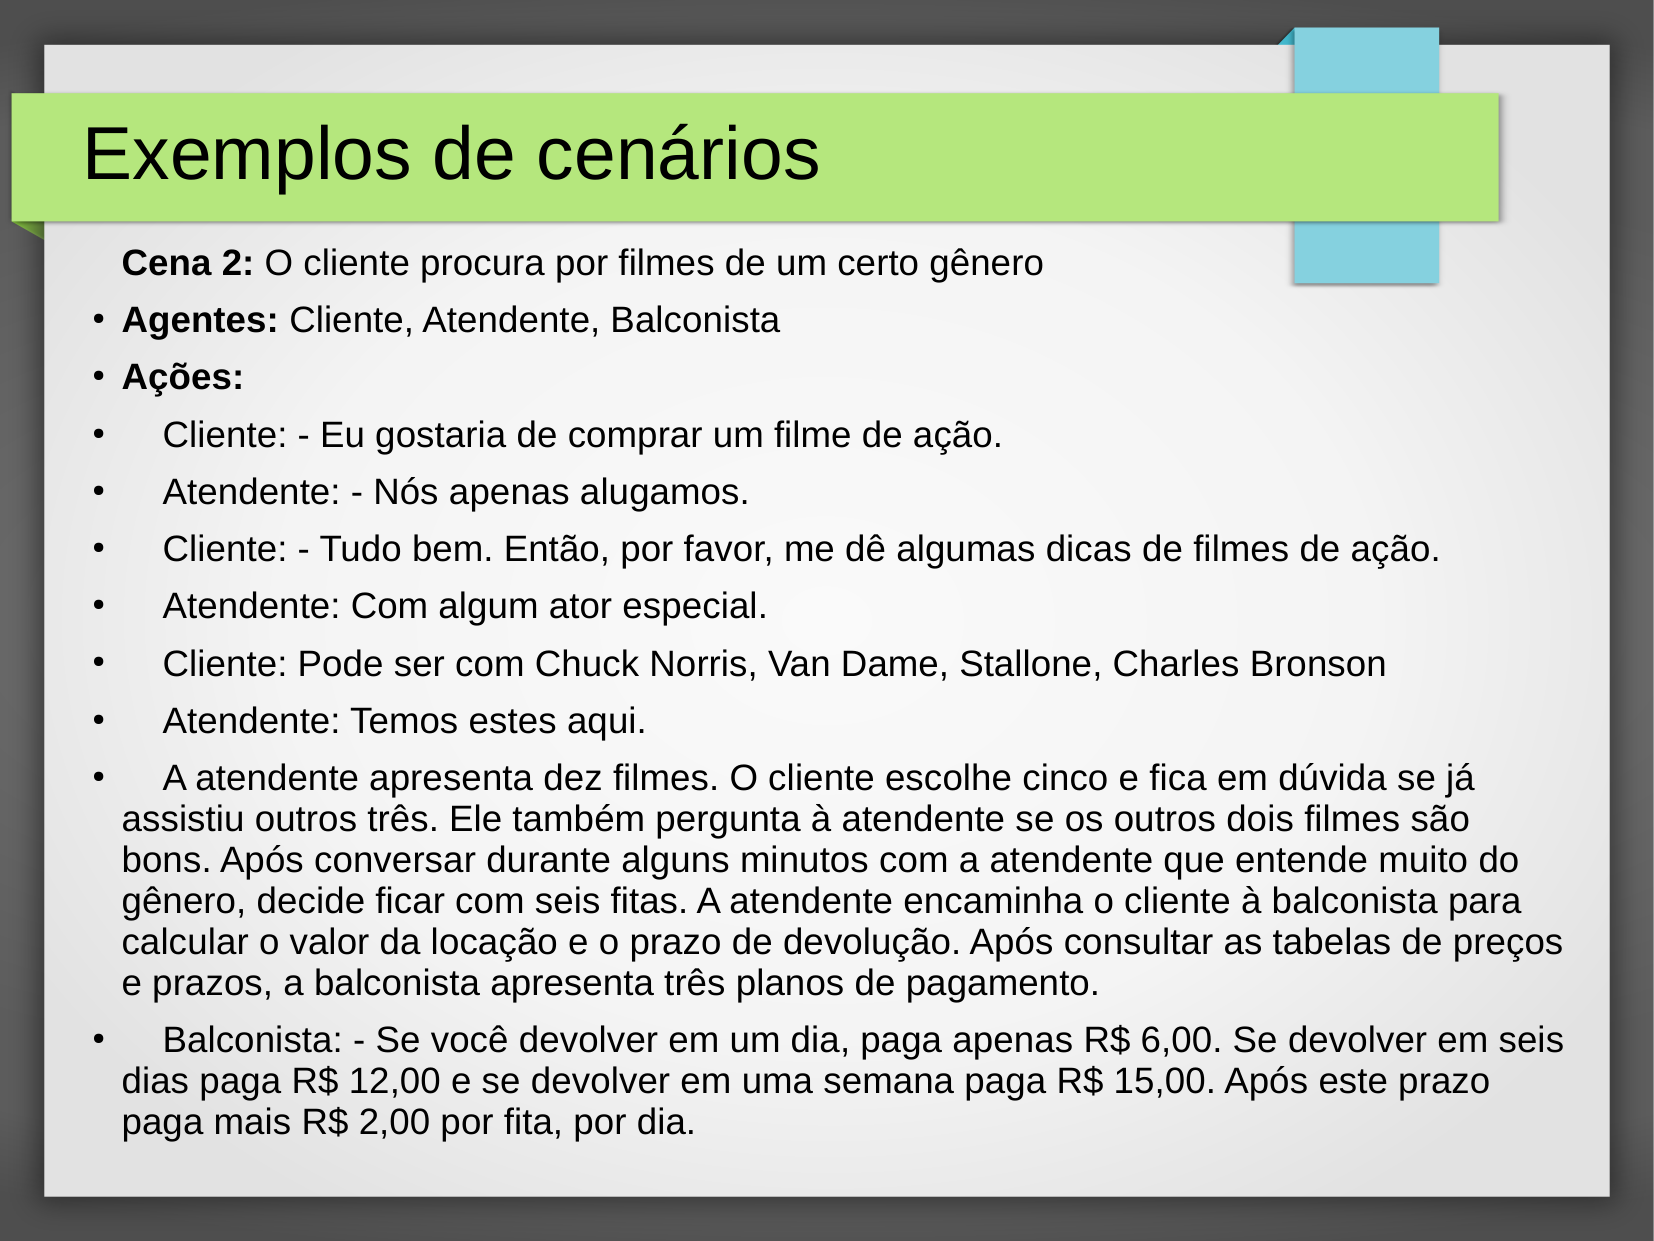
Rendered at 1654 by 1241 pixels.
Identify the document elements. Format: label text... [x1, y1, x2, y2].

list Cena 2: O cliente procura por filmes de um certo gênero Agentes: Cliente, Atendente, Balconista Ações: Cliente: - Eu gostaria de comprar um filme de ação. Atendente: - Nós apenas alugamos. Cliente: - Tudo bem. Então, por favor, me dê algumas dicas de filmes de ação. Atendente: Com algum ator especial. Cliente: Pode ser com Chuck Norris, Van Dame, Stallone, Charles Bronson Atendente: Temos estes aqui. A atendente apresenta dez filmes. O cliente escolhe cinco e fica em dúvida se já assistiu outros três. Ele também pergunta à atendente se os outros dois filmes são bons. Após conversar durante alguns minutos com a atendente que entende muito do gênero, decide ficar com seis fitas. A atendente encaminha o cliente à balconista para calcular o valor da locação e o prazo de devolução. Após consultar as tabelas de preços e prazos, a balconista apresenta três planos de pagamento. Balconista: - Se você devolver em um dia, paga apenas R$ 6,00. Se devolver em seis dias paga R$ 12,00 e se devolver em uma semana paga R$ 15,00. Após este prazo paga mais R$ 2,00 por fita, por dia. [82, 242, 1571, 1158]
title Exemplos de cenários [82, 94, 1264, 213]
picture [0, 0, 1654, 1241]
